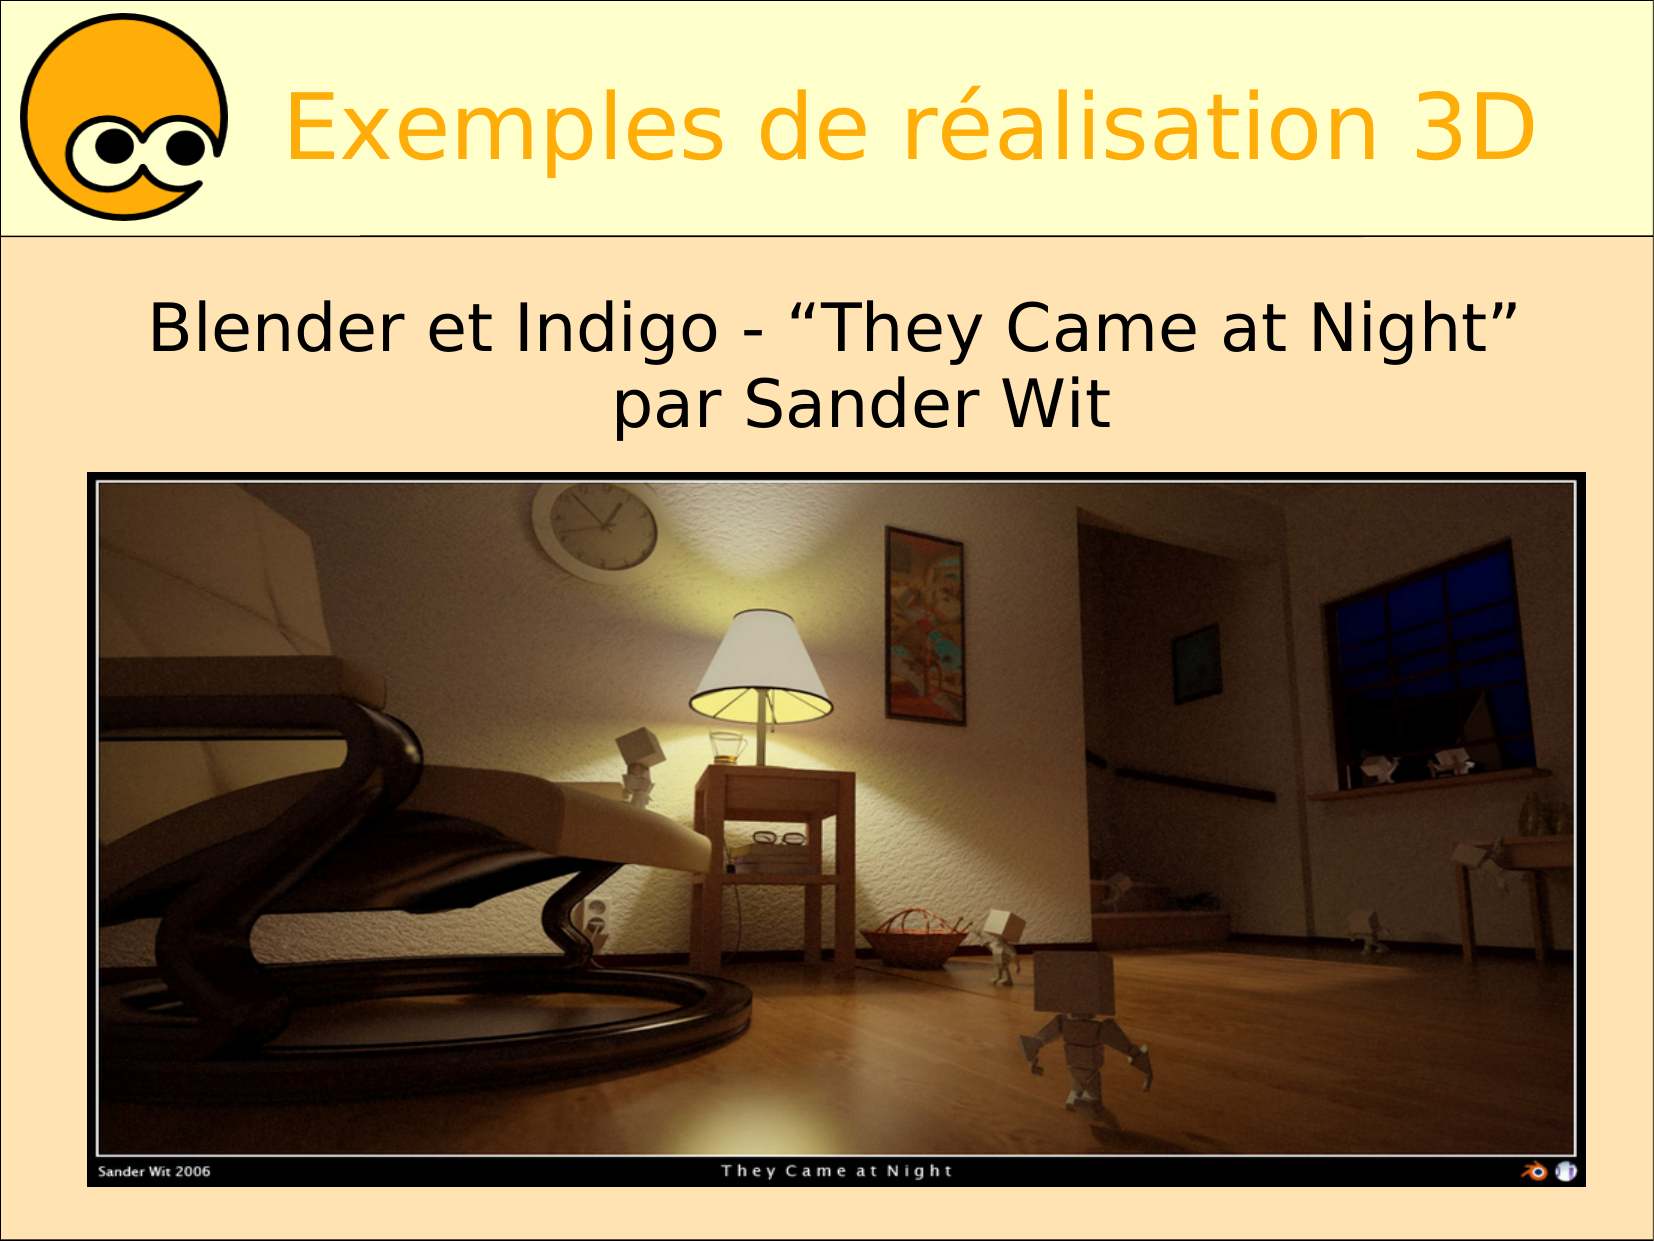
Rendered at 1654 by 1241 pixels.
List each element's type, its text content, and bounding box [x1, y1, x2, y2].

picture [20, 13, 228, 221]
title Exemples de réalisation 3D [252, 49, 1571, 207]
picture [87, 472, 1586, 1187]
list Blender et Indigo - “They Came at Night” par Sander Wit [82, 290, 1571, 1109]
